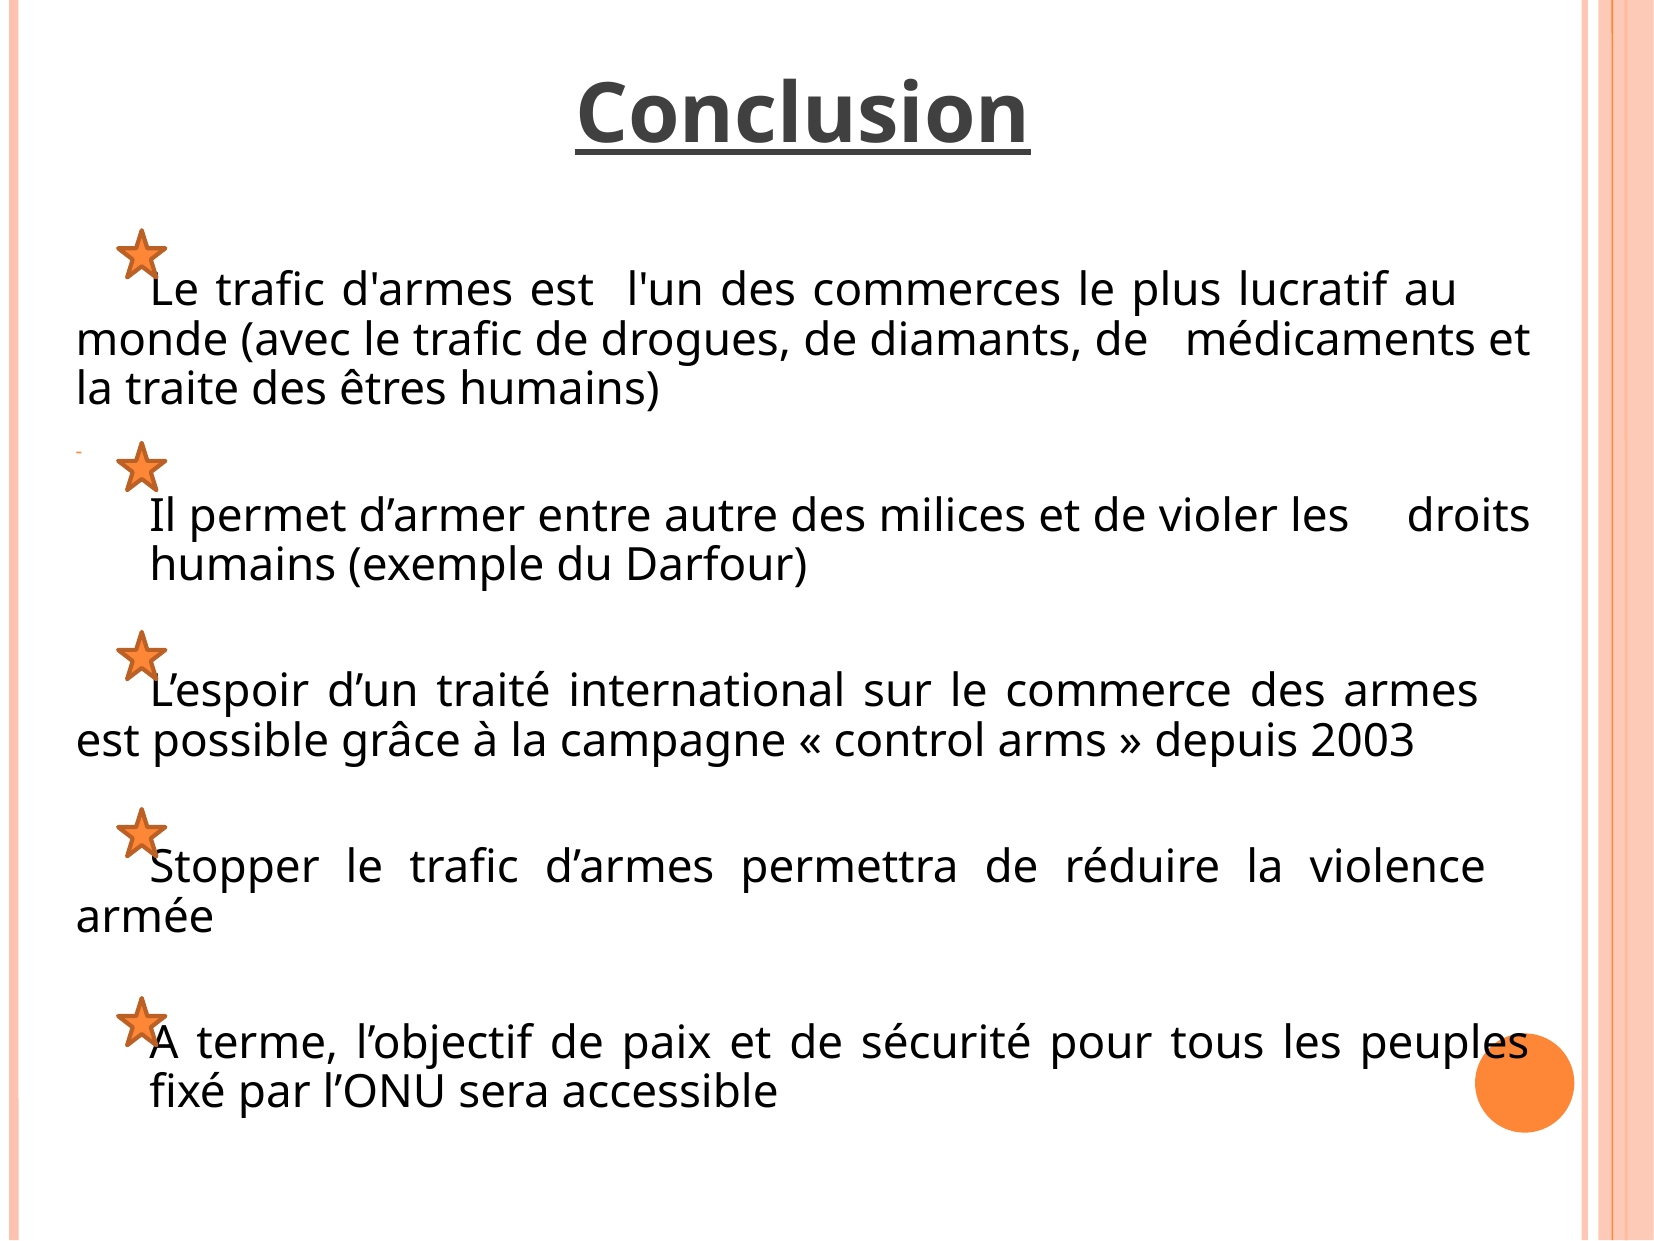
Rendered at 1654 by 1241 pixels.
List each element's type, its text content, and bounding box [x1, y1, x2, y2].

text_box [118, 998, 166, 1046]
title Conclusion [58, 29, 1548, 168]
text_box [118, 809, 166, 857]
text_box [118, 442, 166, 491]
text_box [118, 230, 166, 278]
subtitle Le trafic d'armes est l'un des commerces le plus lucratif au monde (avec le trafic de drogues, de diamants, de médicaments et la traite des êtres humains) Il permet d’armer entre autre des milices et de violer les droits humains (exemple du Darfour) L’espoir d’un traité international sur le commerce des armes est possible grâce à la campagne « control arms » depuis 2003 Stopper le trafic d’armes permettra de réduire la violence armée A terme, l’objectif de paix et de sécurité pour tous les peuples fixé par l’ONU sera accessible [58, 194, 1548, 1188]
text_box [118, 631, 166, 680]
